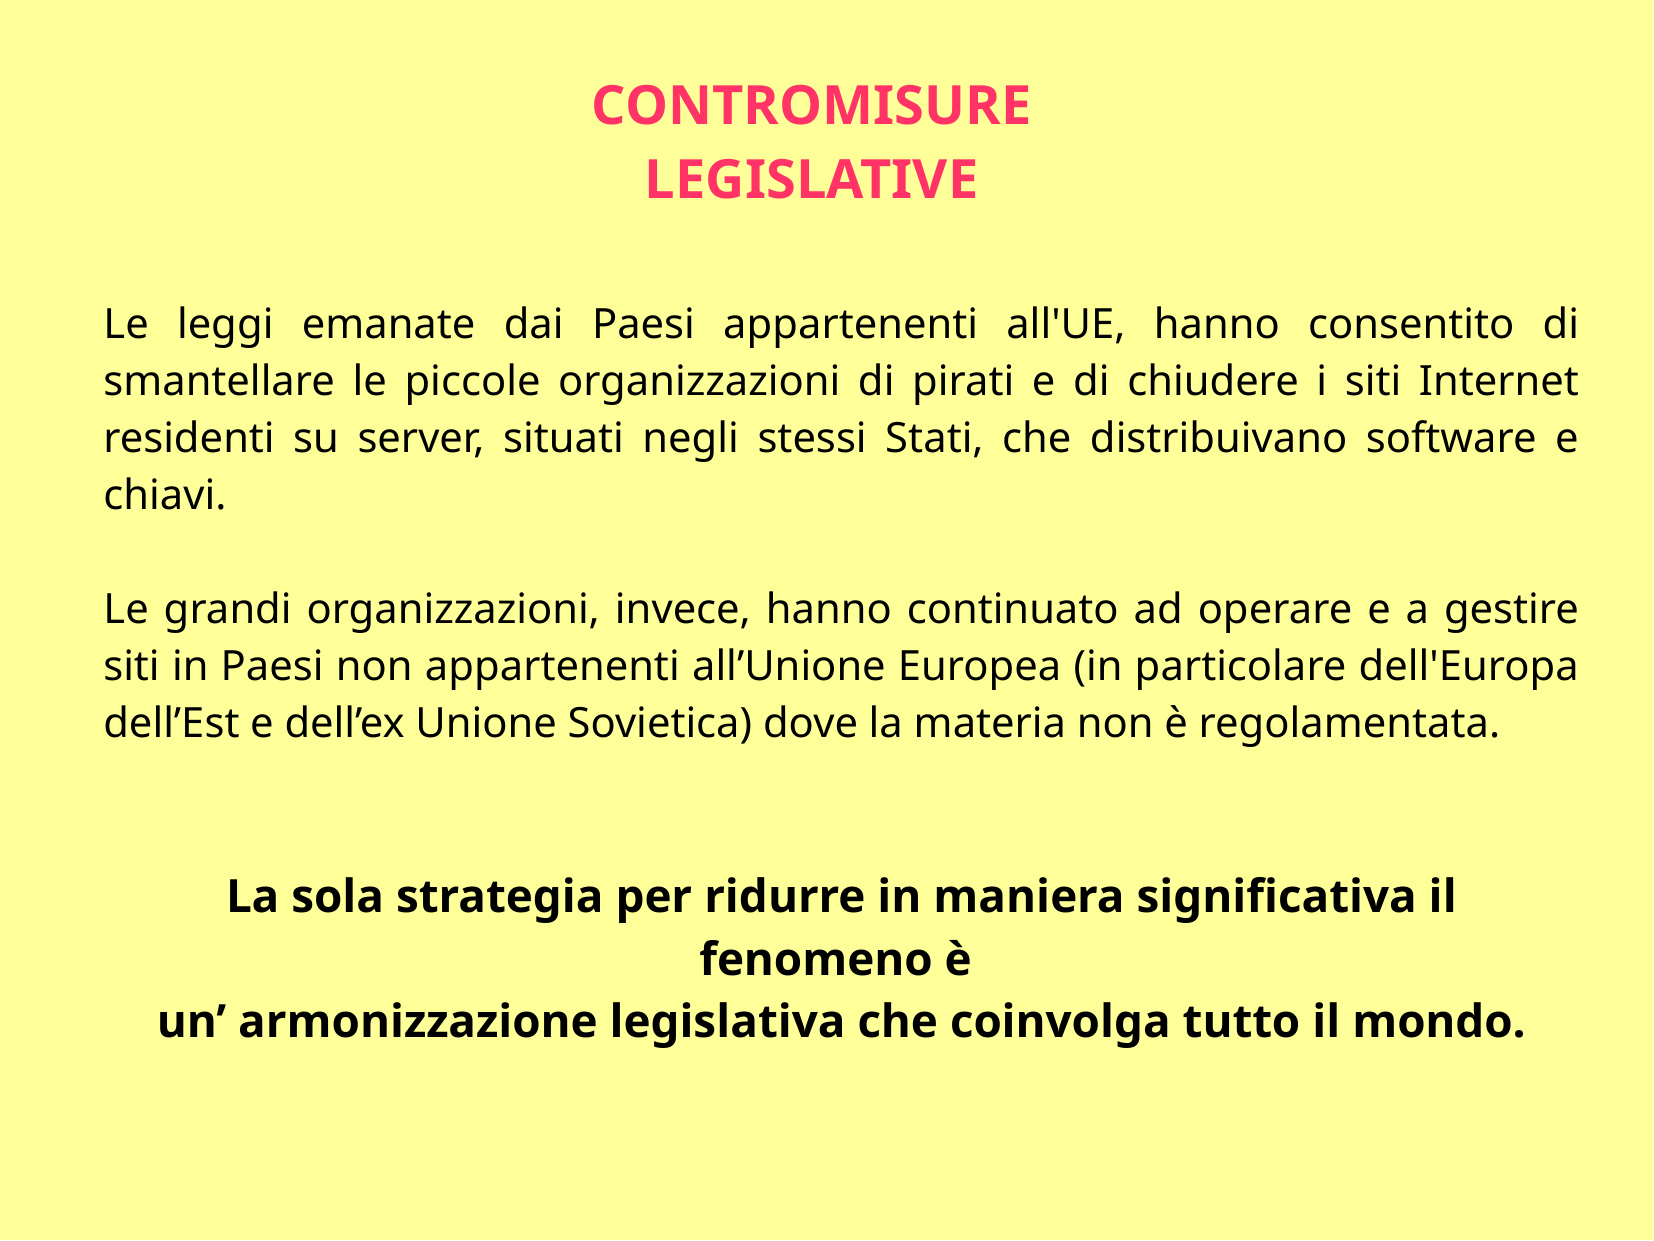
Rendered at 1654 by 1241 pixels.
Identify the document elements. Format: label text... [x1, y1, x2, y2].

text_box Le leggi emanate dai Paesi appartenenti all'UE, hanno consentito di smantellare le piccole organizzazioni di pirati e di chiudere i siti Internet residenti su server, situati negli stessi Stati, che distribuivano software e chiavi. Le grandi organizzazioni, invece, hanno continuato ad operare e a gestire siti in Paesi non appartenenti all’Unione Europea (in particolare dell'Europa dell’Est e dell’ex Unione Sovietica) dove la materia non è regolamentata. [88, 286, 1595, 798]
text_box CONTROMISURE LEGISLATIVE [236, 59, 1388, 266]
text_box La sola strategia per ridurre in maniera significativa il fenomeno è un’ armonizzazione legislativa che coinvolga tutto il mondo. [88, 856, 1595, 1007]
